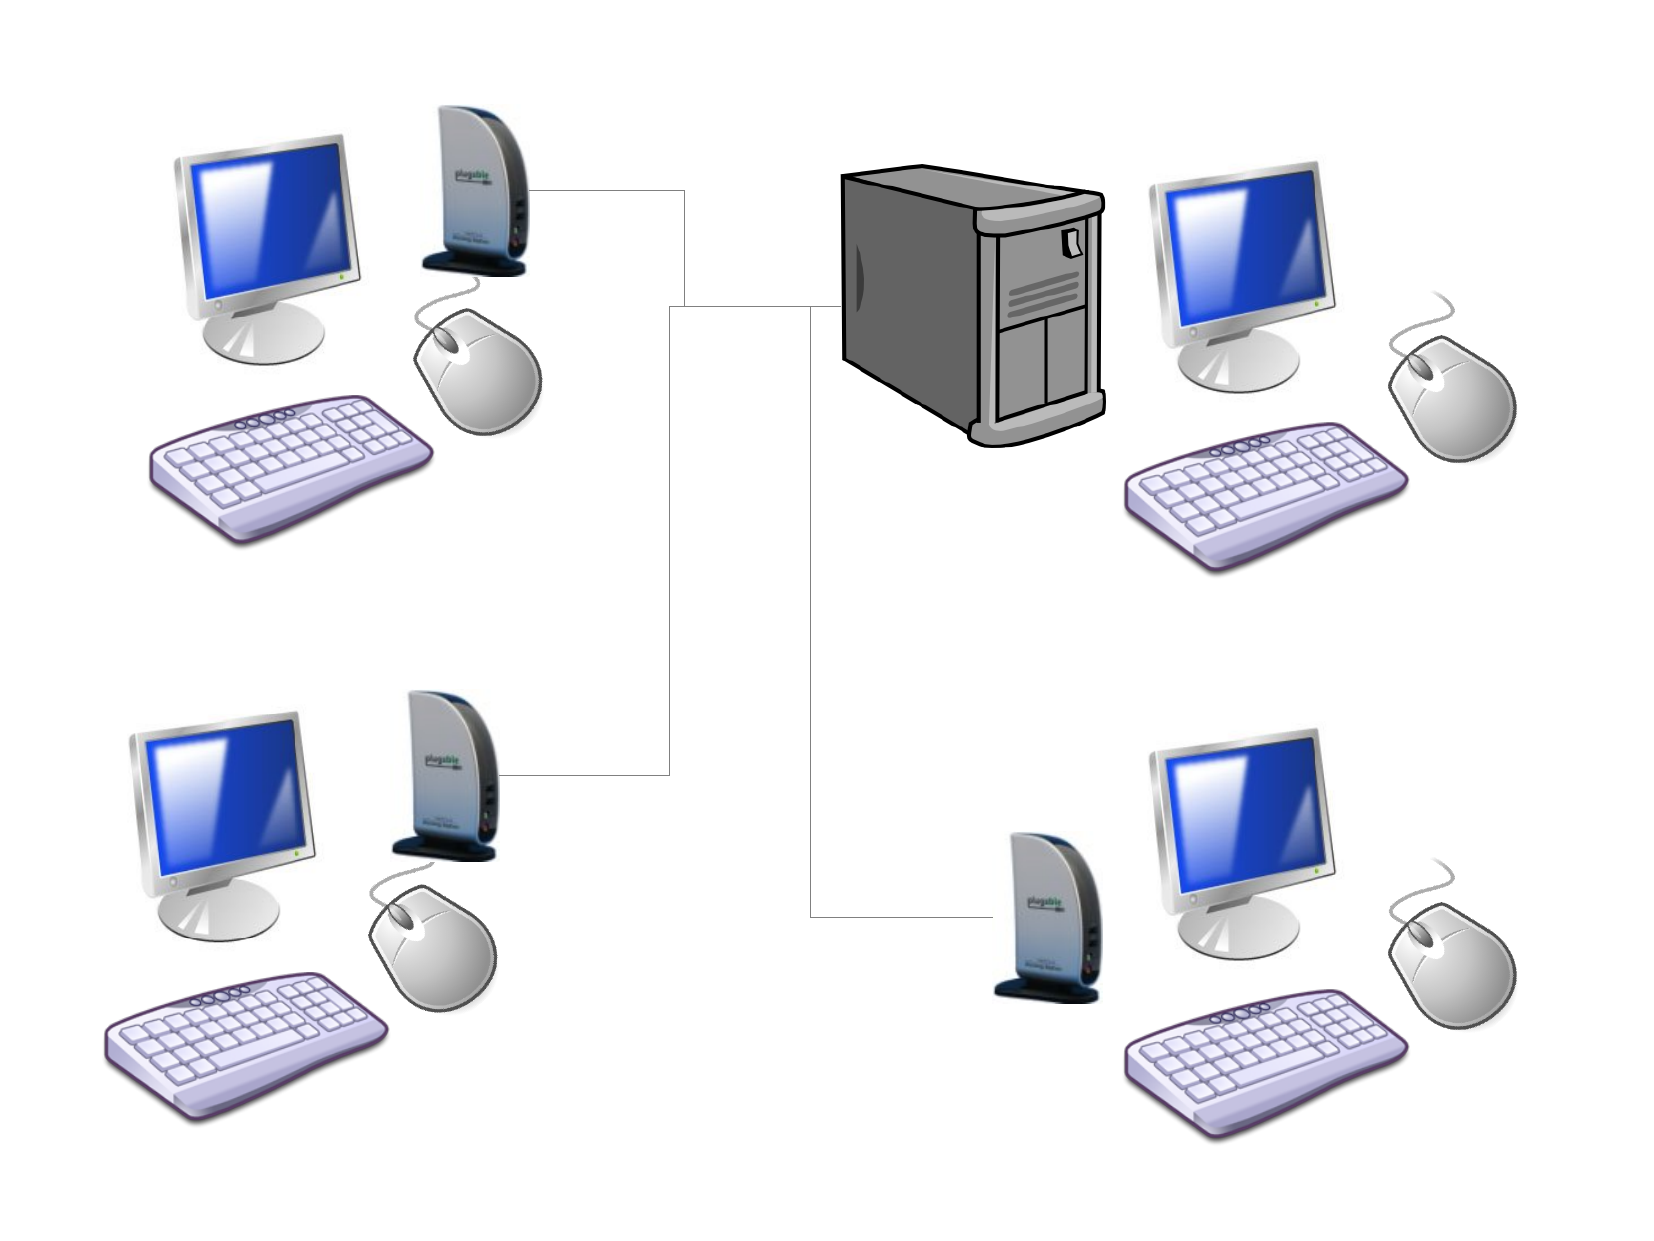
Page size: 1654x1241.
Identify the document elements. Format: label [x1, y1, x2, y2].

picture [840, 65, 1561, 1225]
picture [42, 38, 586, 1207]
